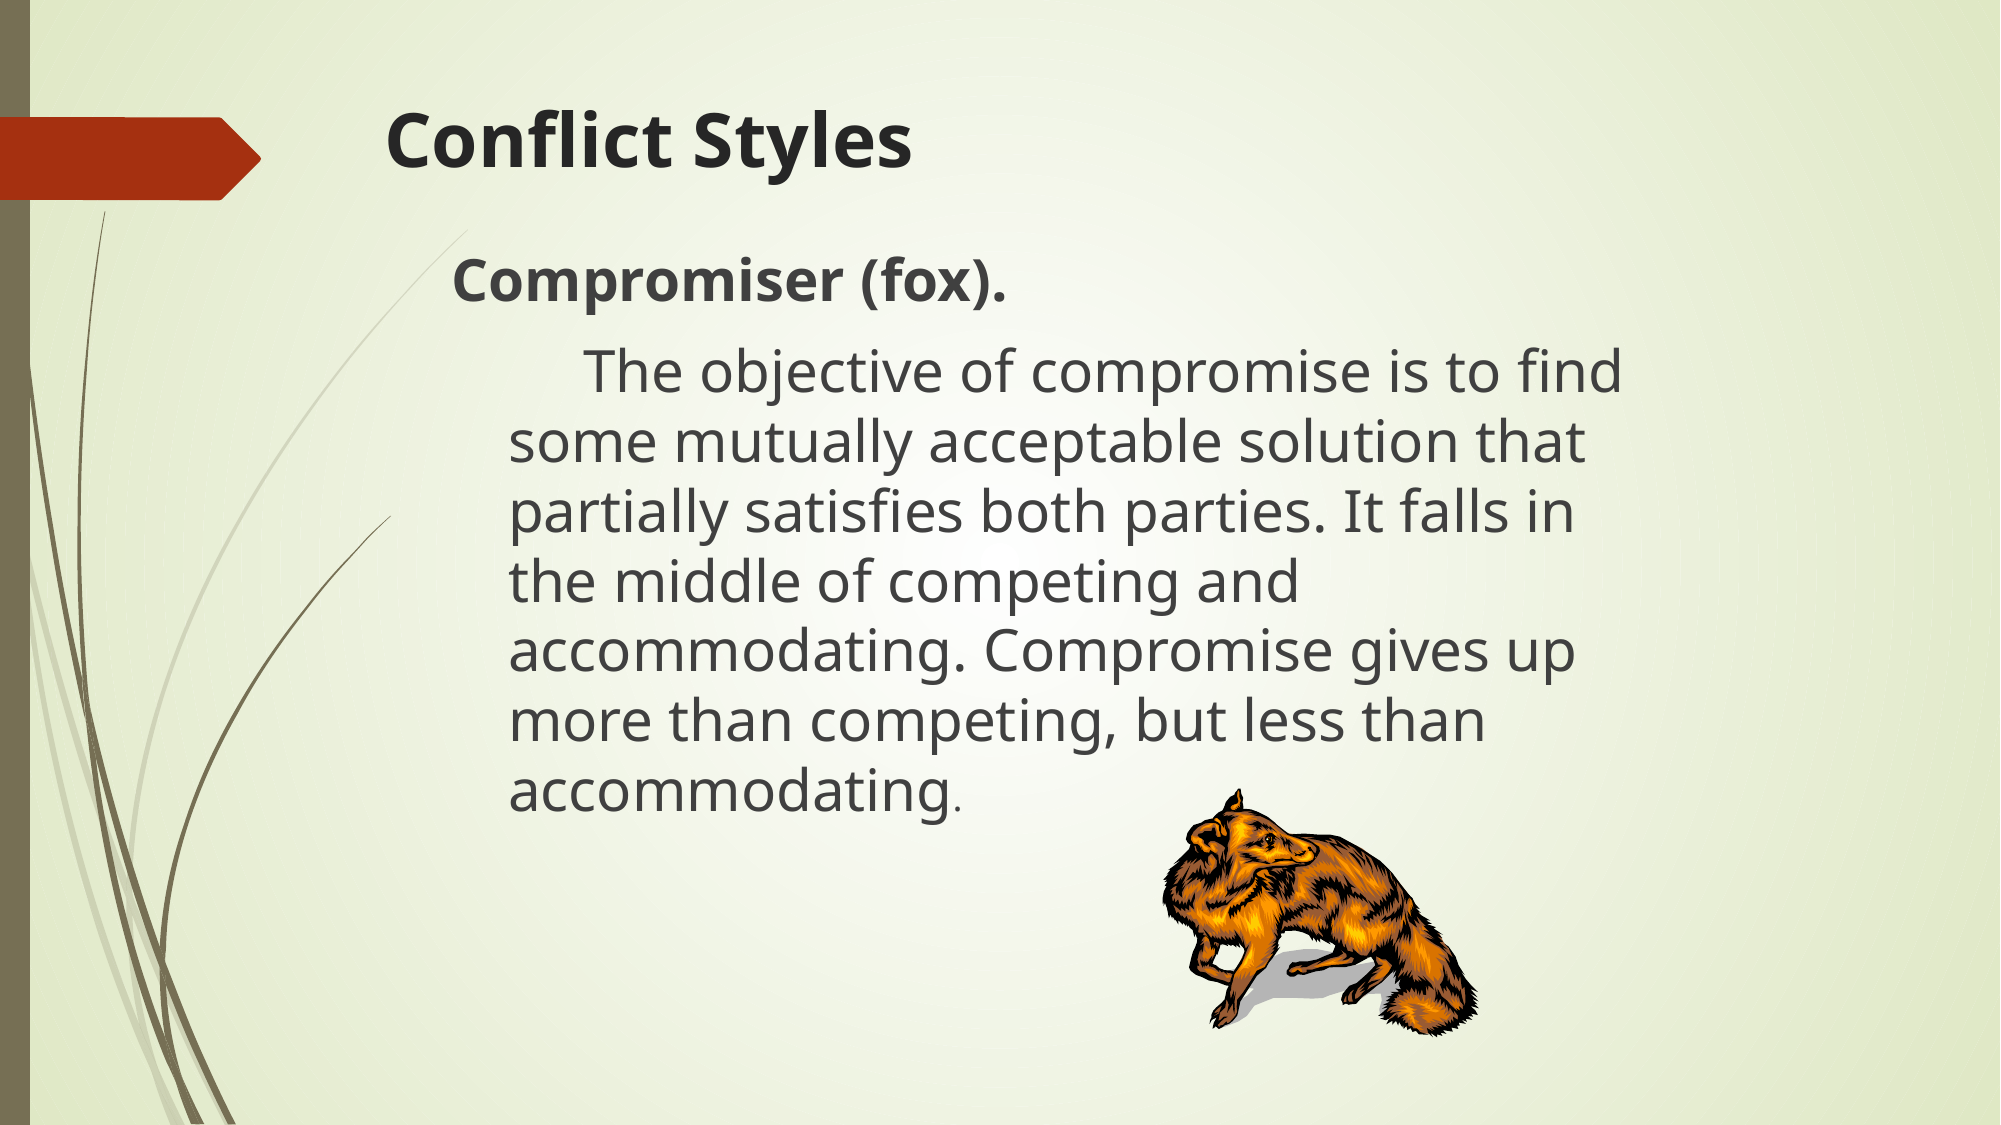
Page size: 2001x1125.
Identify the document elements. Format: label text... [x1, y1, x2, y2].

picture [1162, 787, 1482, 1040]
list Compromiser (fox). The objective of compromise is to find some mutually acceptable solution that partially satisfies both parties. It falls in the middle of competing and accommodating. Compromise gives up more than competing, but less than accommodating. [380, 236, 1656, 864]
title Conflict Styles [369, 85, 1750, 176]
